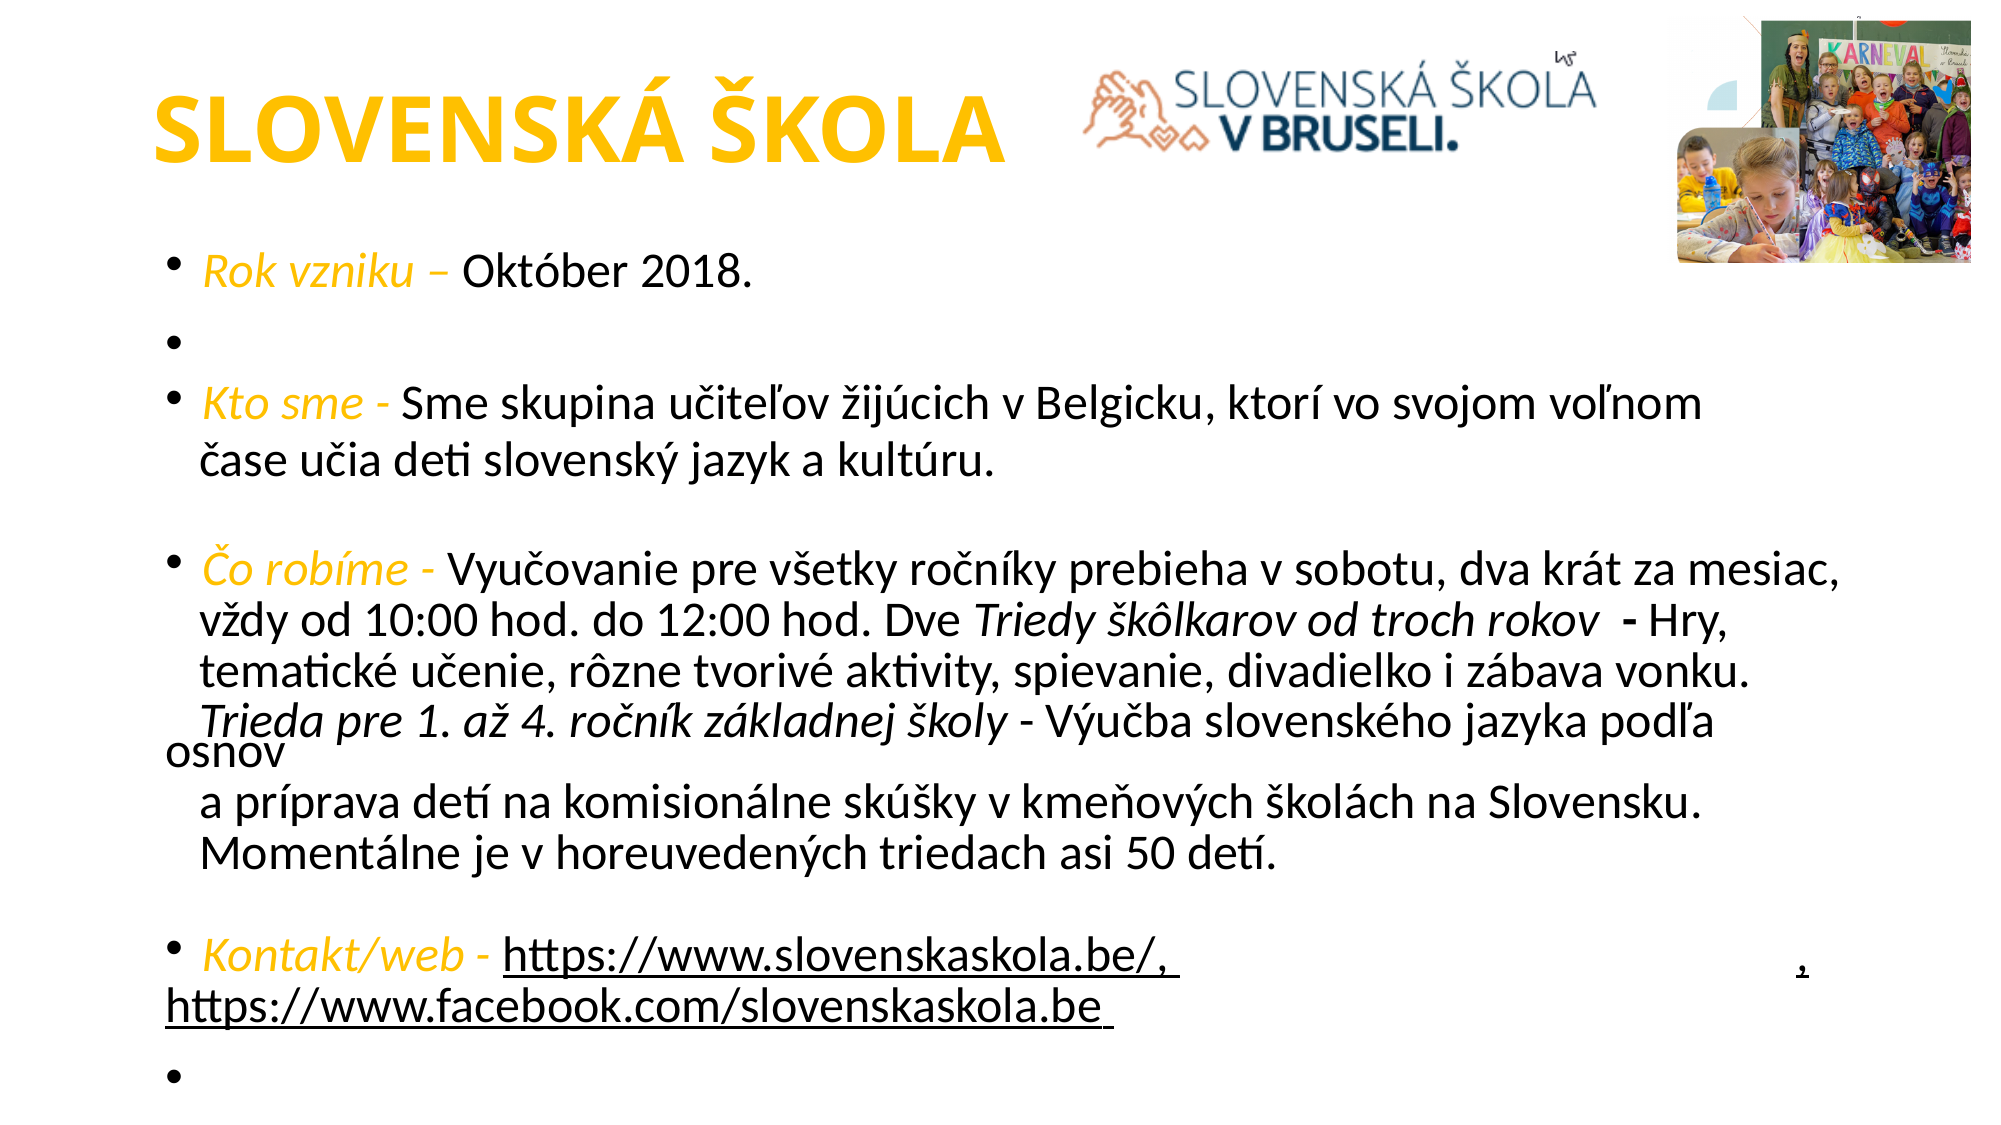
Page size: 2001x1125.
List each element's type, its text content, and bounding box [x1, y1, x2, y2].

picture [1667, 16, 1971, 263]
picture [1073, 51, 1616, 168]
list Rok vzniku – Október 2018. Kto sme - Sme skupina učiteľov žijúcich v Belgicku, ktorí vo svojom voľnom čase učia deti slovenský jazyk a kultúru. Čo robíme - Vyučovanie pre všetky ročníky prebieha v sobotu, dva krát za mesiac, vždy od 10:00 hod. do 12:00 hod. Dve Triedy škôlkarov od troch rokov - Hry, tematické učenie, rôzne tvorivé aktivity, spievanie, divadielko i zábava vonku. Trieda pre 1. až 4. ročník základnej školy - Výučba slovenského jazyka podľa osnov a príprava detí na komisionálne skúšky v kmeňových školách na Slovensku. Momentálne je v horeuvedených triedach asi 50 detí. Kontakt/web - https://www.slovenskaskola.be/, slovenskaskola.be@gmail.com, https://www.facebook.com/slovenskaskola.be [150, 255, 1863, 1078]
title SLOVENSKÁ ŠKOLA [137, 23, 1667, 242]
